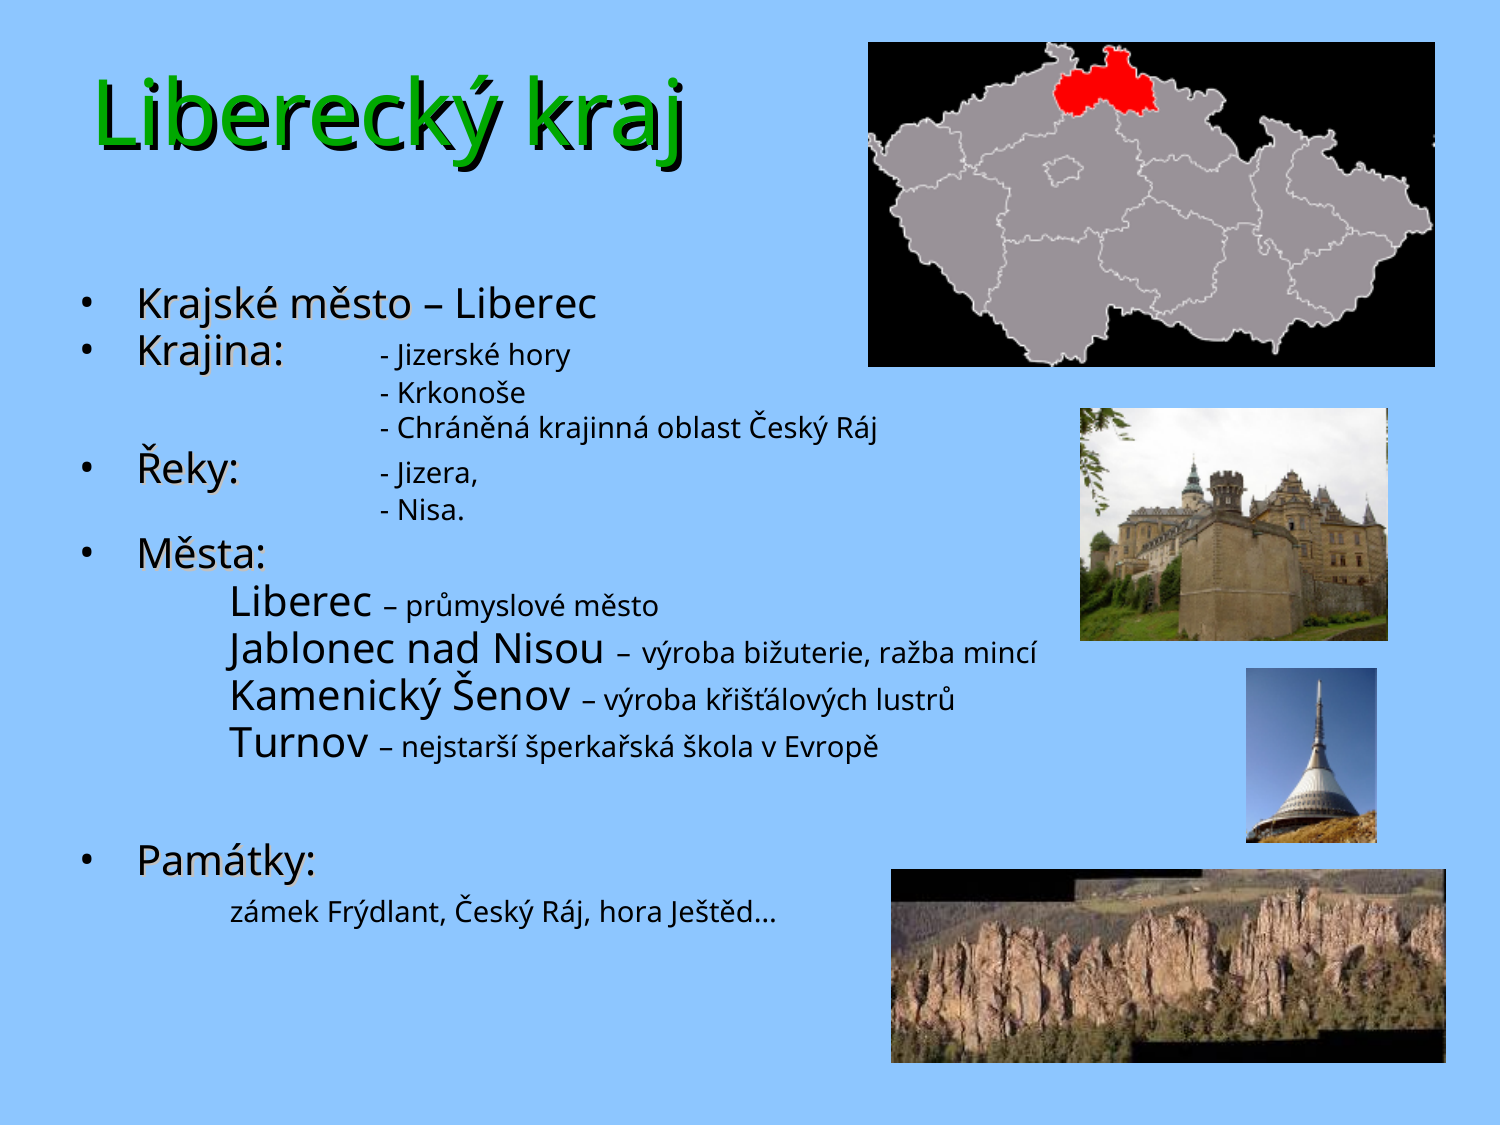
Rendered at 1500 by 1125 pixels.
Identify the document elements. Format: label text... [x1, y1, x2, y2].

picture [868, 42, 1435, 367]
picture [1080, 408, 1388, 641]
picture [891, 869, 1446, 1063]
picture [1246, 668, 1377, 843]
list Krajské město – Liberec Krajina: - Jizerské hory - Krkonoše - Chráněná krajinná oblast Český Ráj Řeky: - Jizera, - Nisa. Města: Liberec – průmyslové město Jablonec nad Nisou – výroba bižuterie, ražba mincí Kamenický Šenov – výroba křišťálových lustrů Turnov – nejstarší šperkařská škola v Evropě Památky: zámek Frýdlant, Český Ráj, hora Ještěd… [64, 278, 1128, 1024]
title Liberecký kraj [75, 45, 868, 173]
